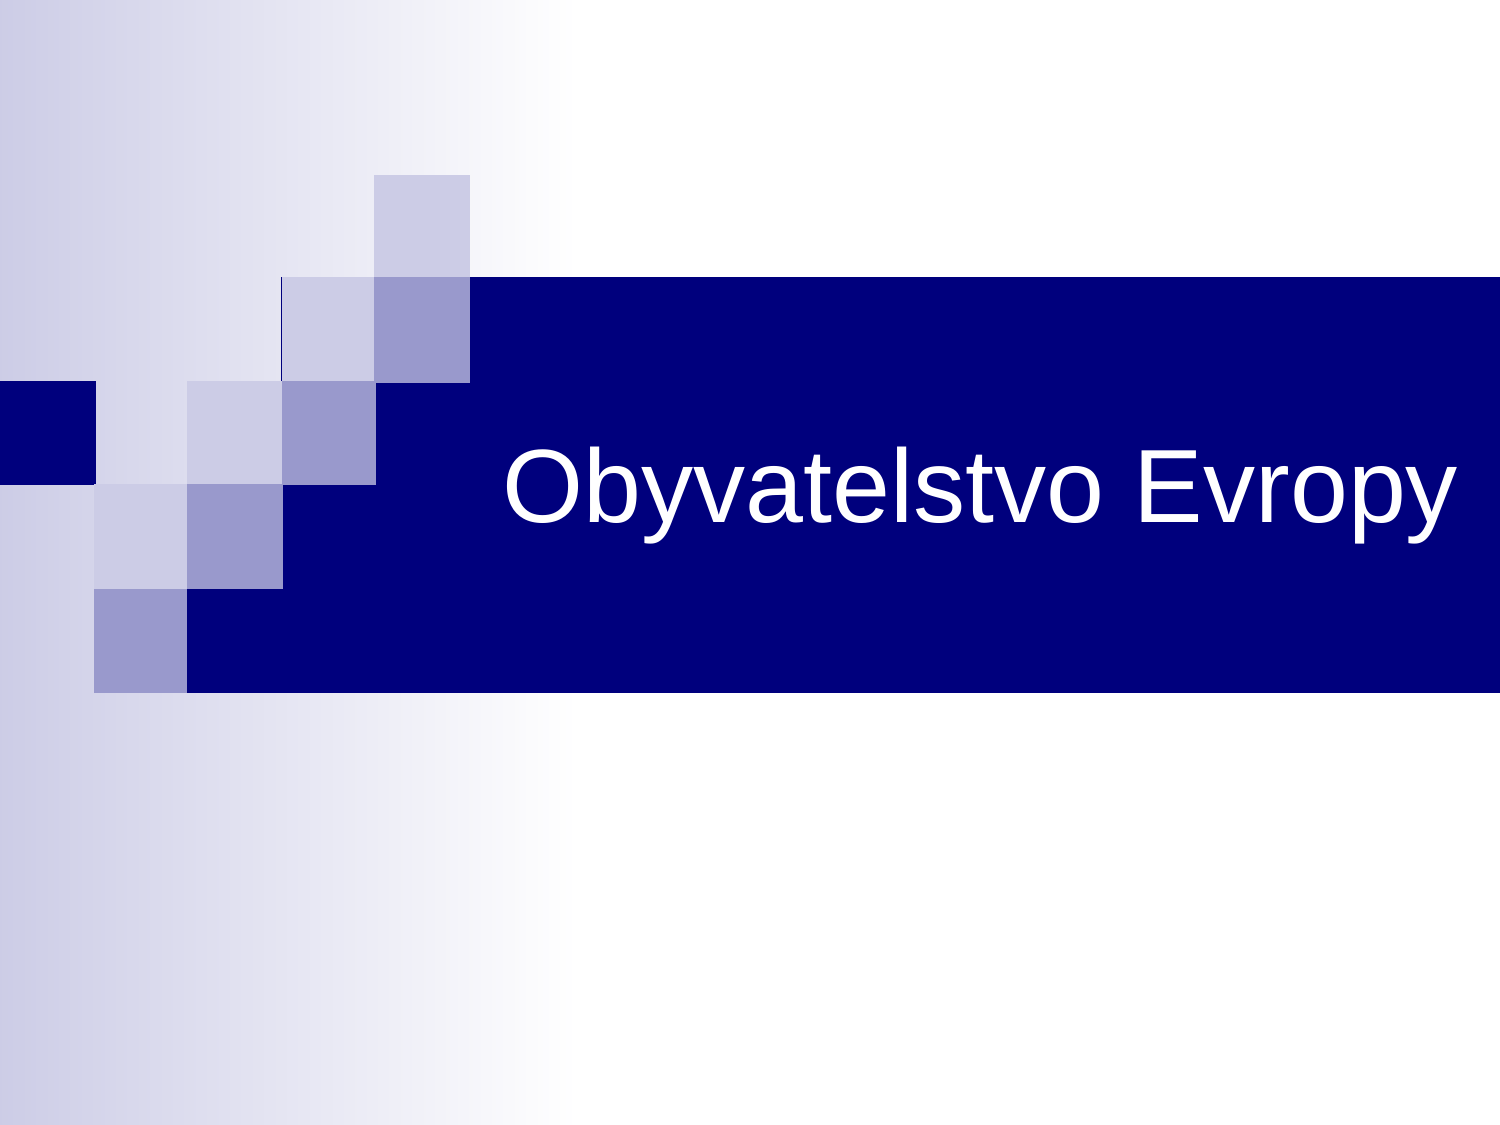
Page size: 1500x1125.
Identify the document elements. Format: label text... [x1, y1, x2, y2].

title Obyvatelstvo Evropy [487, 299, 1476, 663]
